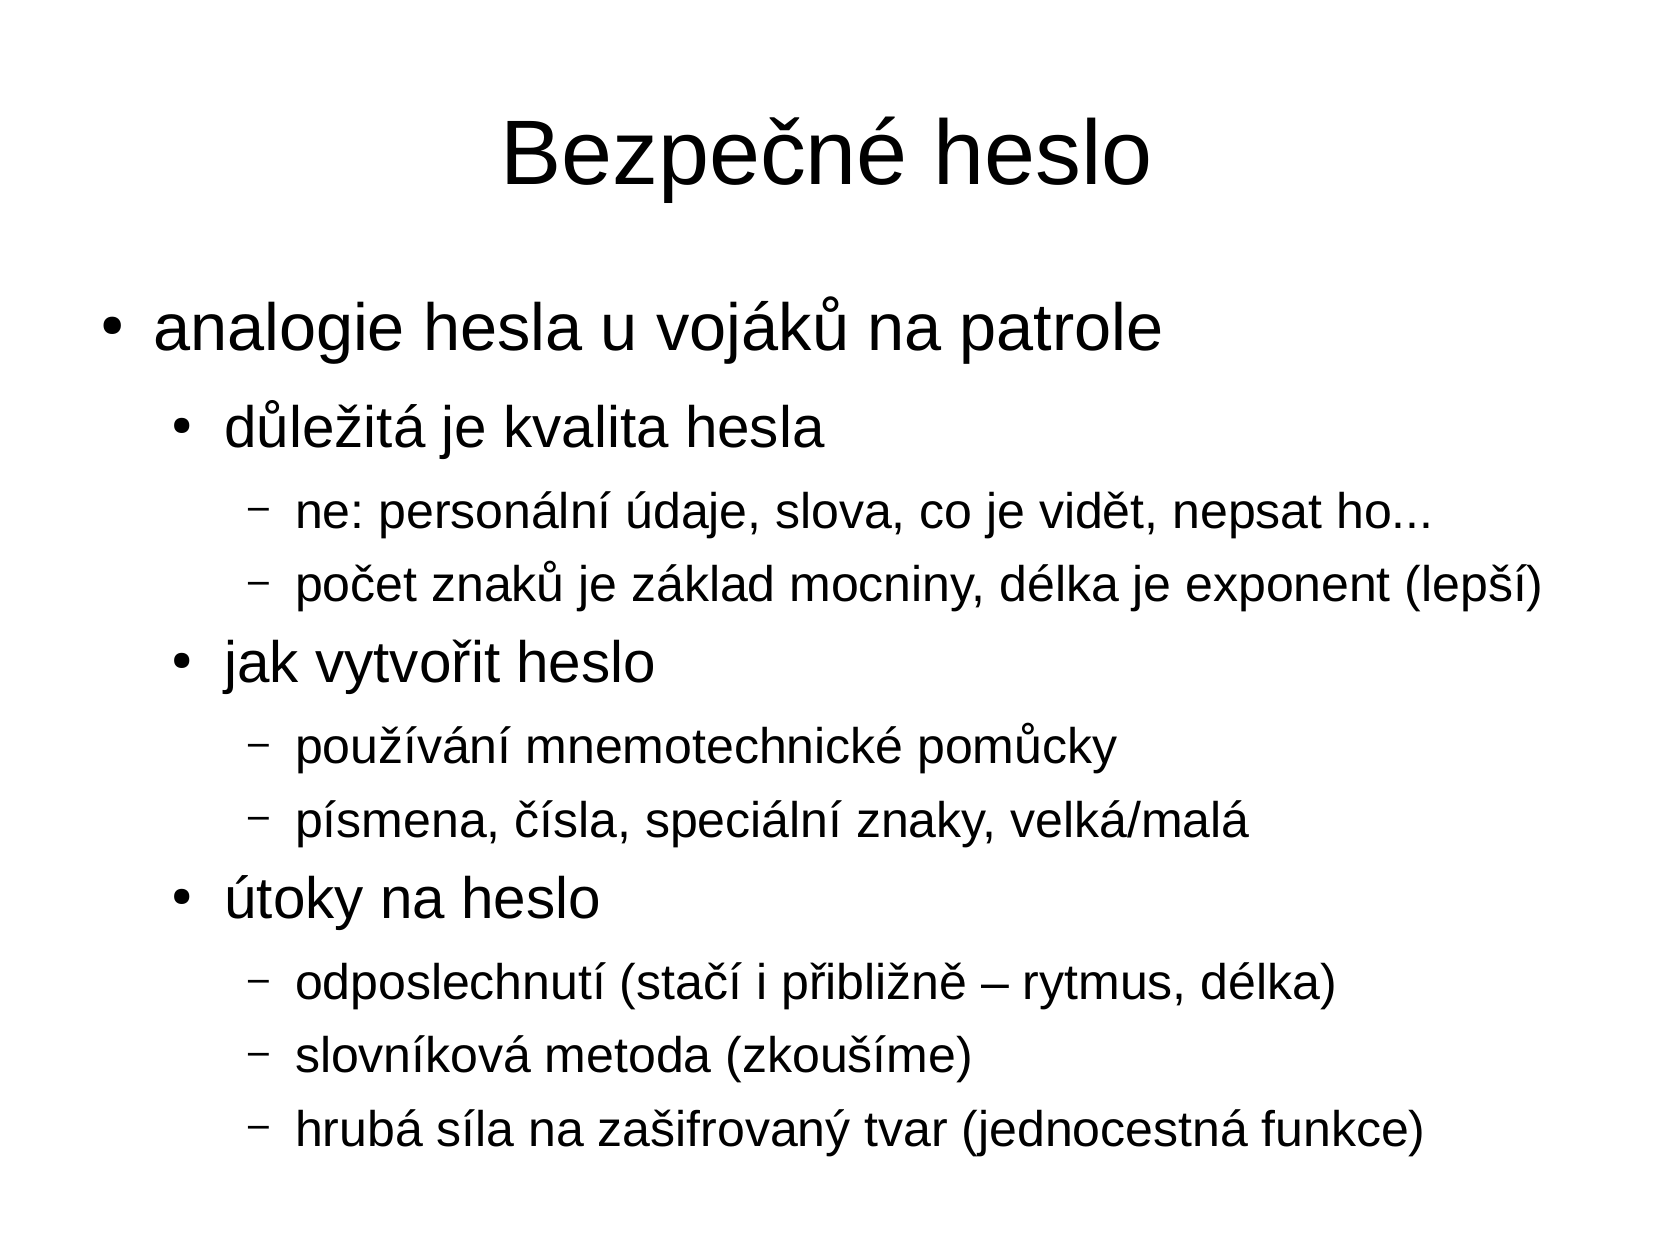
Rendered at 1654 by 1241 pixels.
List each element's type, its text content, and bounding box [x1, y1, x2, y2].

title Bezpečné heslo [82, 56, 1571, 250]
list analogie hesla u vojáků na patrole důležitá je kvalita hesla ne: personální údaje, slova, co je vidět, nepsat ho... počet znaků je základ mocniny, délka je exponent (lepší) jak vytvořit heslo používání mnemotechnické pomůcky písmena, čísla, speciální znaky, velká/malá útoky na heslo odposlechnutí (stačí i přibližně – rytmus, délka) slovníková metoda (zkoušíme) hrubá síla na zašifrovaný tvar (jednocestná funkce) [82, 290, 1571, 1157]
